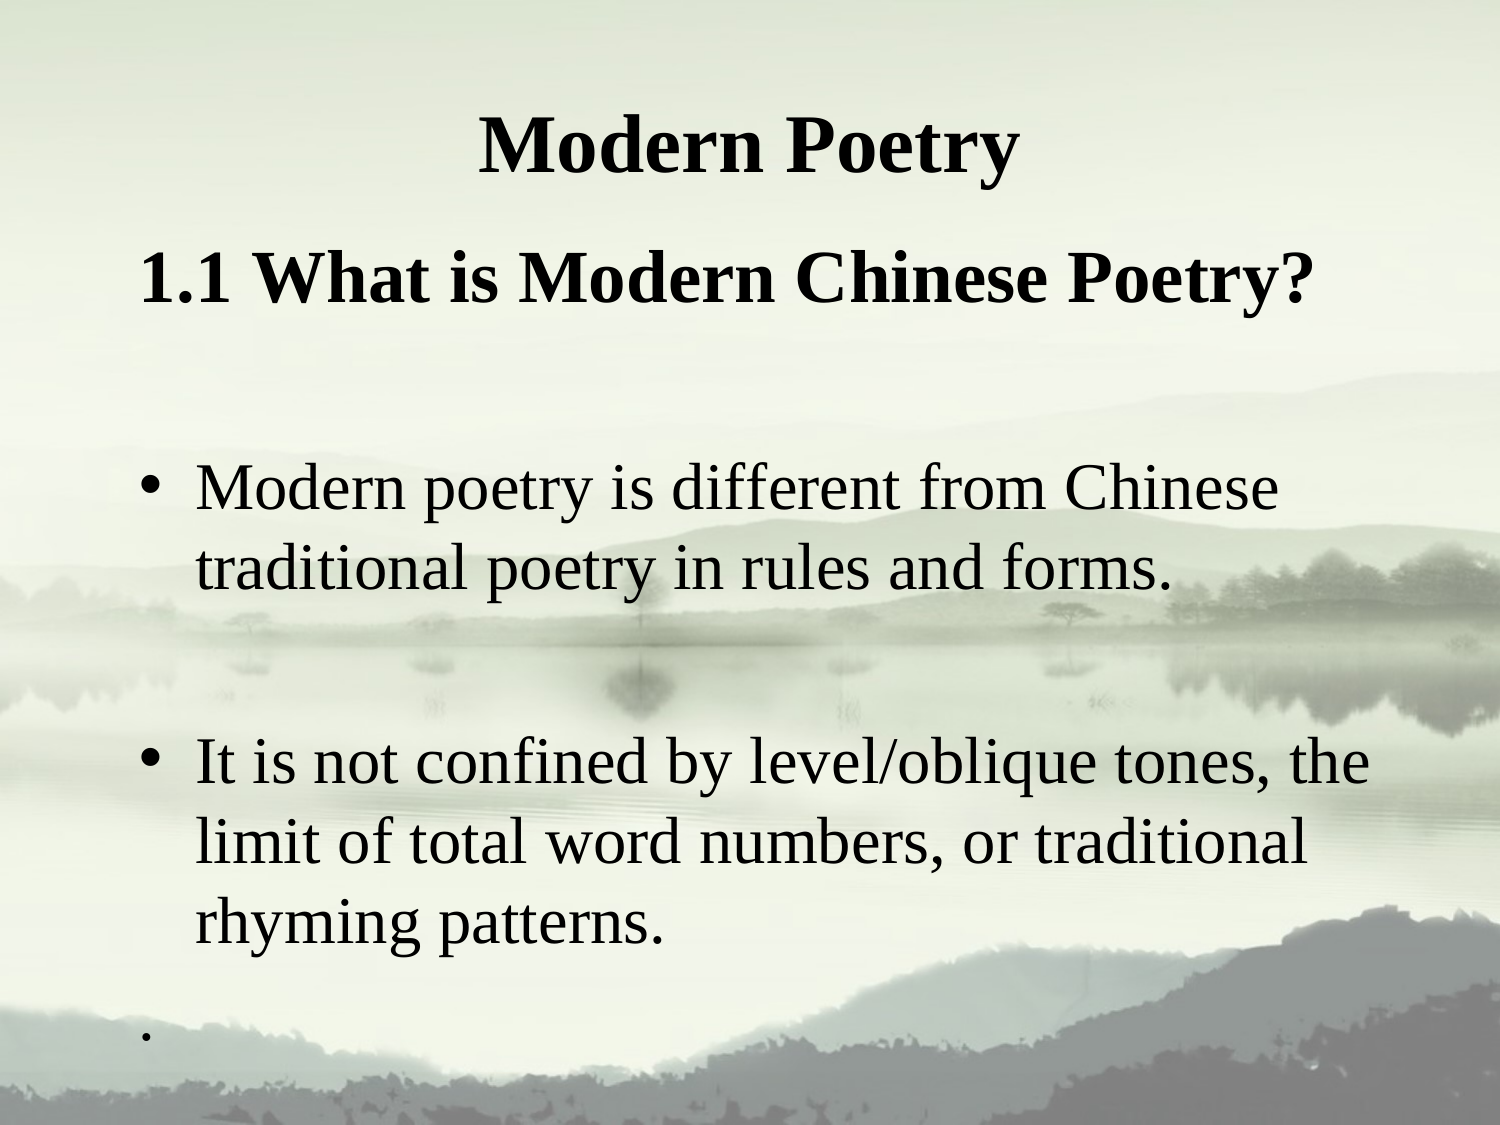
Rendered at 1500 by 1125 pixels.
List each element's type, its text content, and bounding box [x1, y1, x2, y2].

title Modern Poetry [75, 45, 1426, 233]
list 1.1 What is Modern Chinese Poetry? Modern poetry is different from Chinese traditional poetry in rules and forms. It is not confined by level/oblique tones, the limit of total word numbers, or traditional rhyming patterns. . [123, 219, 1424, 1083]
picture [0, 0, 1500, 1125]
